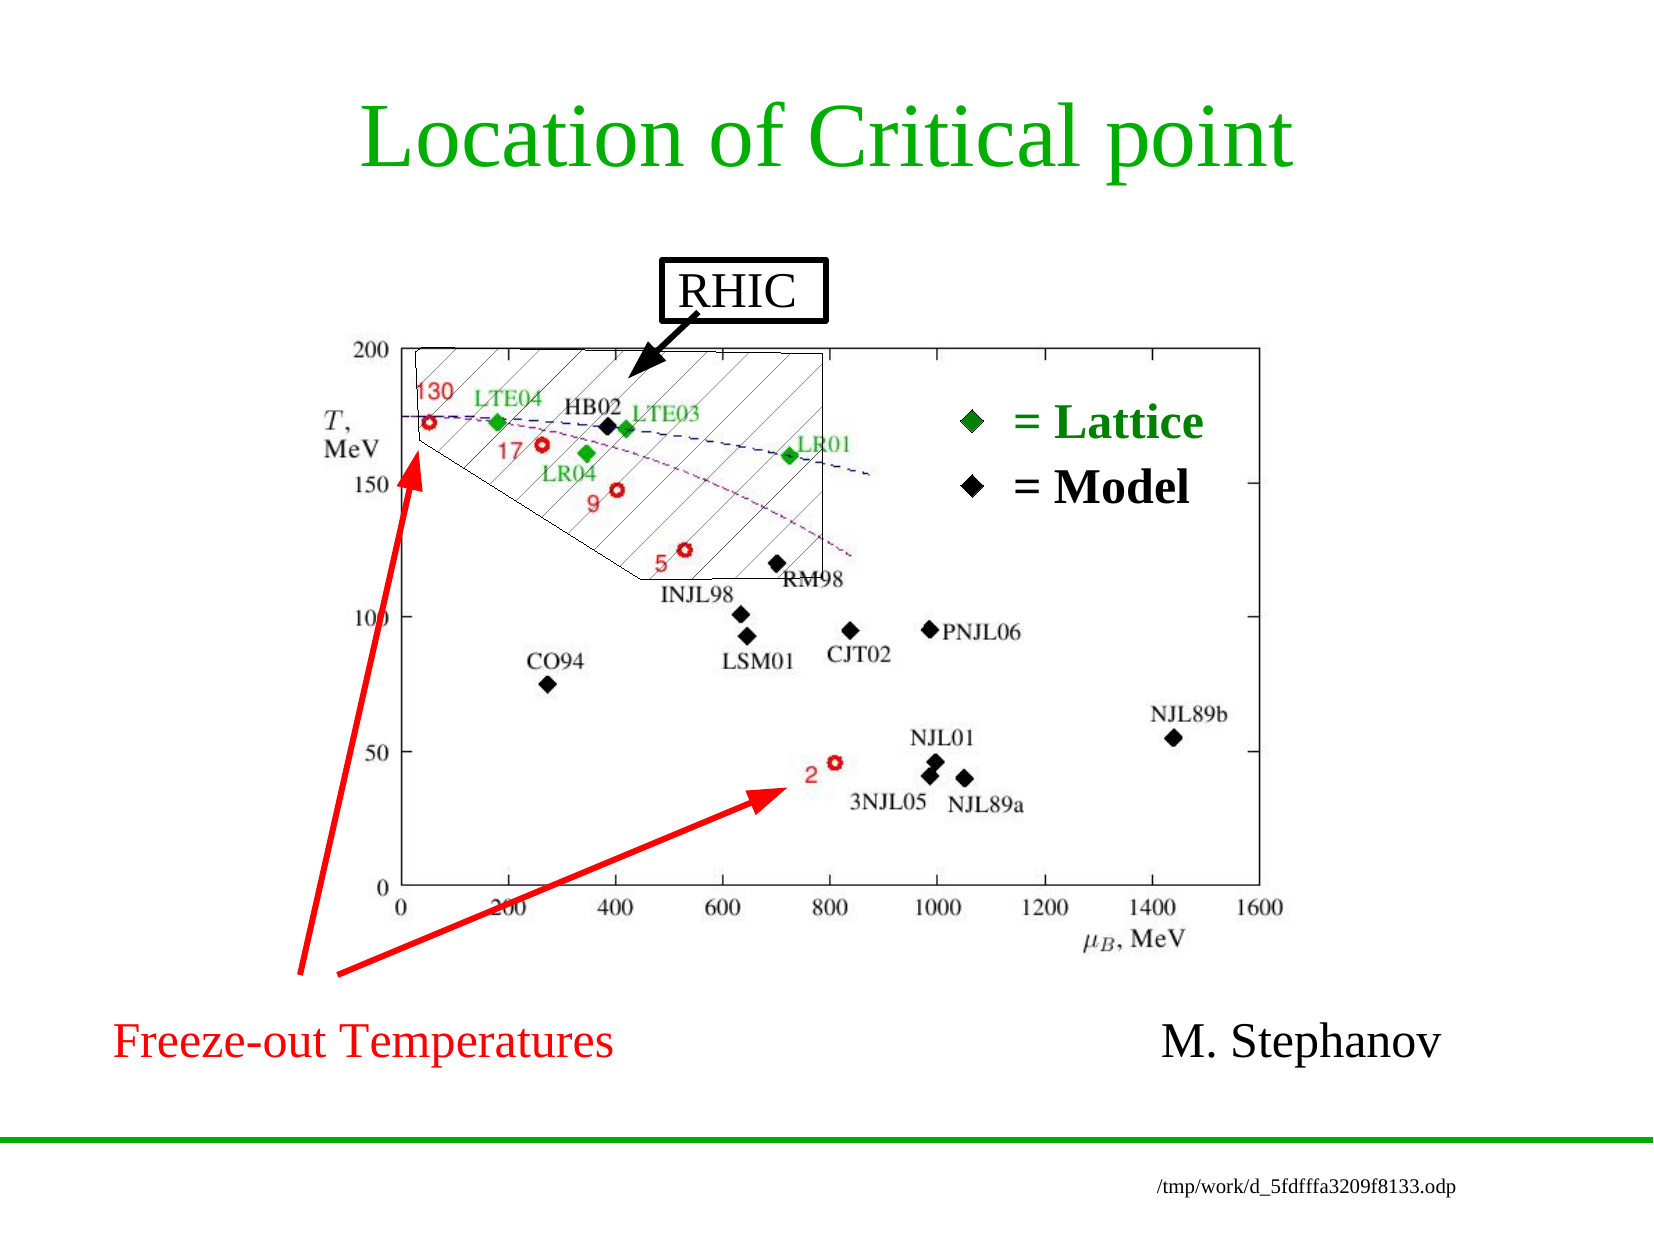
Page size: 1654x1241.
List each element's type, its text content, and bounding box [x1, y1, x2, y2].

text_box = Lattice [1013, 394, 1205, 450]
text_box [960, 409, 984, 433]
text_box Freeze-out Temperatures [112, 1012, 615, 1068]
text_box = Model [1013, 459, 1191, 515]
title Location of Critical point [121, 31, 1534, 239]
text_box [415, 347, 823, 580]
text_box [960, 474, 984, 498]
text_box M. Stephanov [1160, 1012, 1442, 1068]
text_box RHIC [662, 259, 826, 321]
picture [301, 288, 1355, 976]
